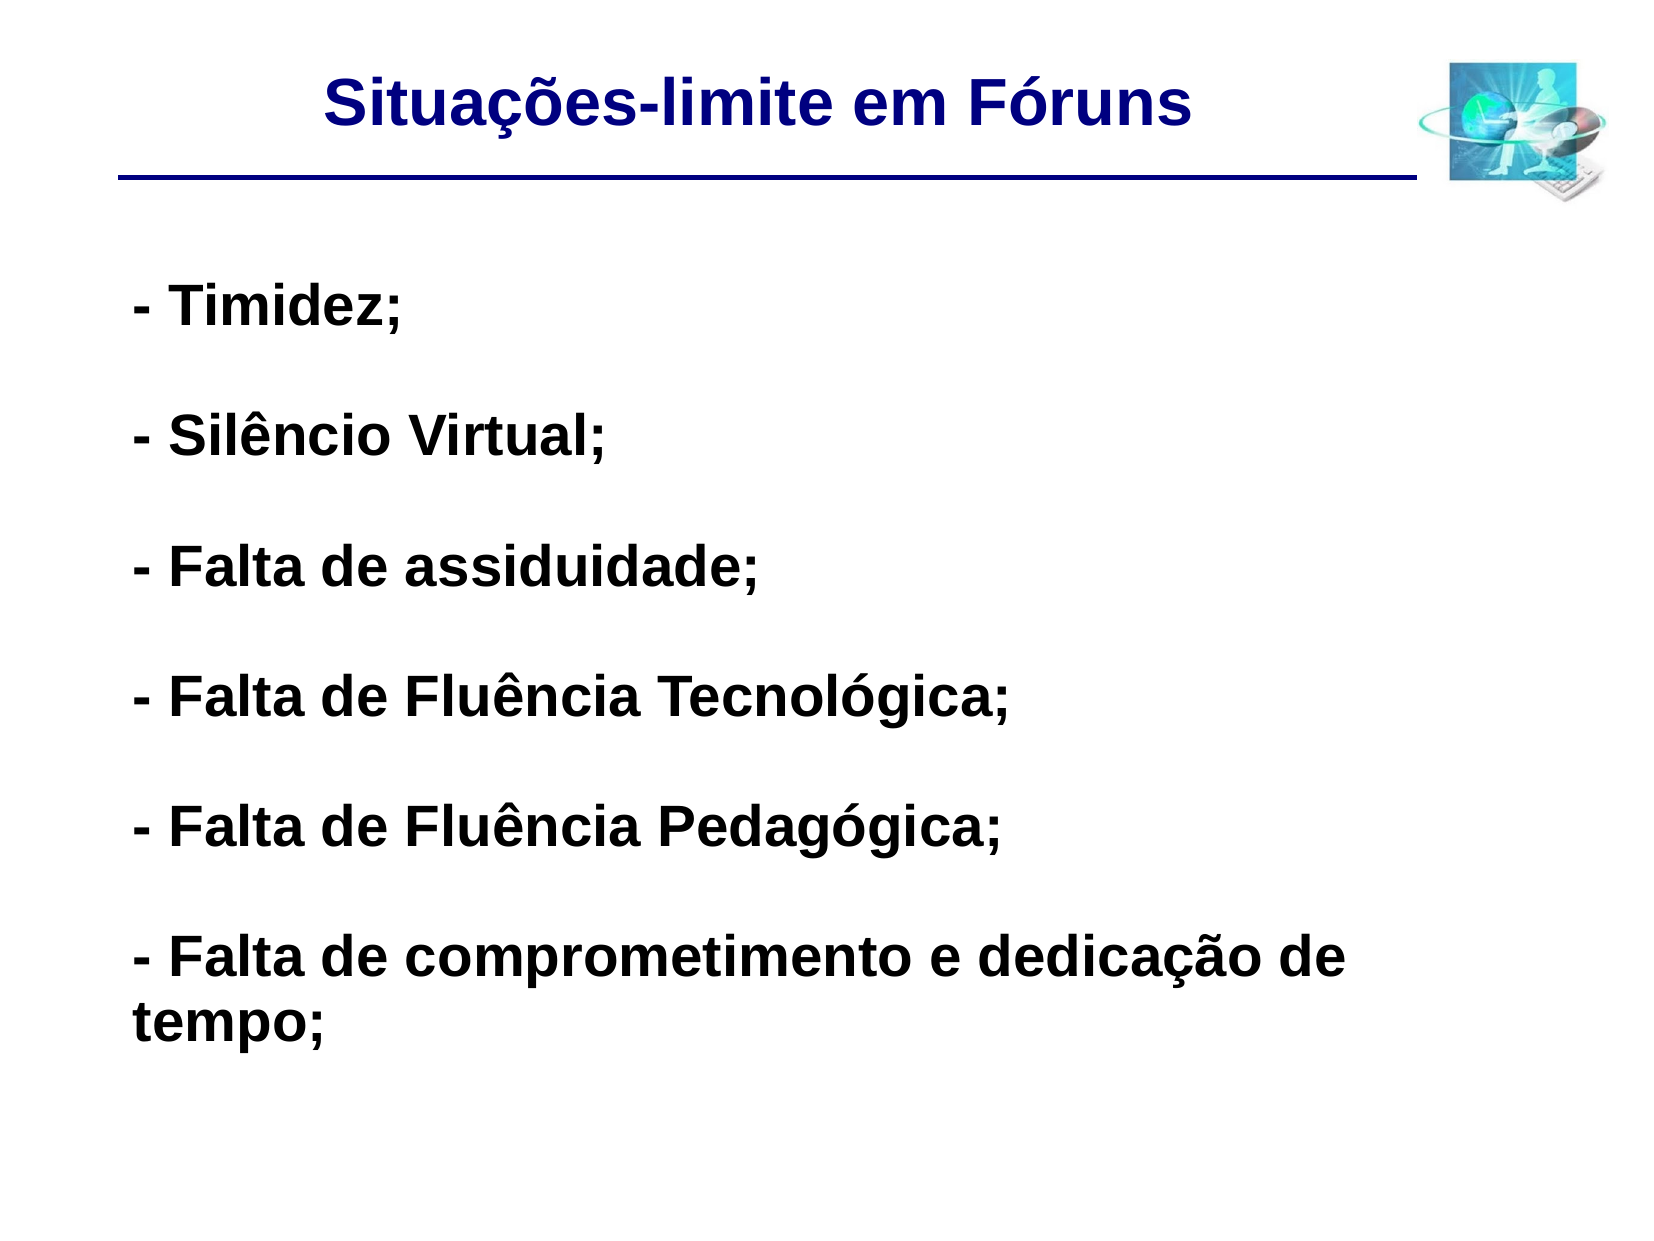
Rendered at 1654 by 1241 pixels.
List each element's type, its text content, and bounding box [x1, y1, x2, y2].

text_box Situações-limite em Fóruns [308, 58, 1211, 148]
picture [1417, 59, 1609, 212]
text_box - Timidez; - Silêncio Virtual; - Falta de assiduidade; - Falta de Fluência Tecnológica; - Falta de Fluência Pedagógica; - Falta de comprometimento e dedicação de tempo; [118, 265, 1506, 1145]
